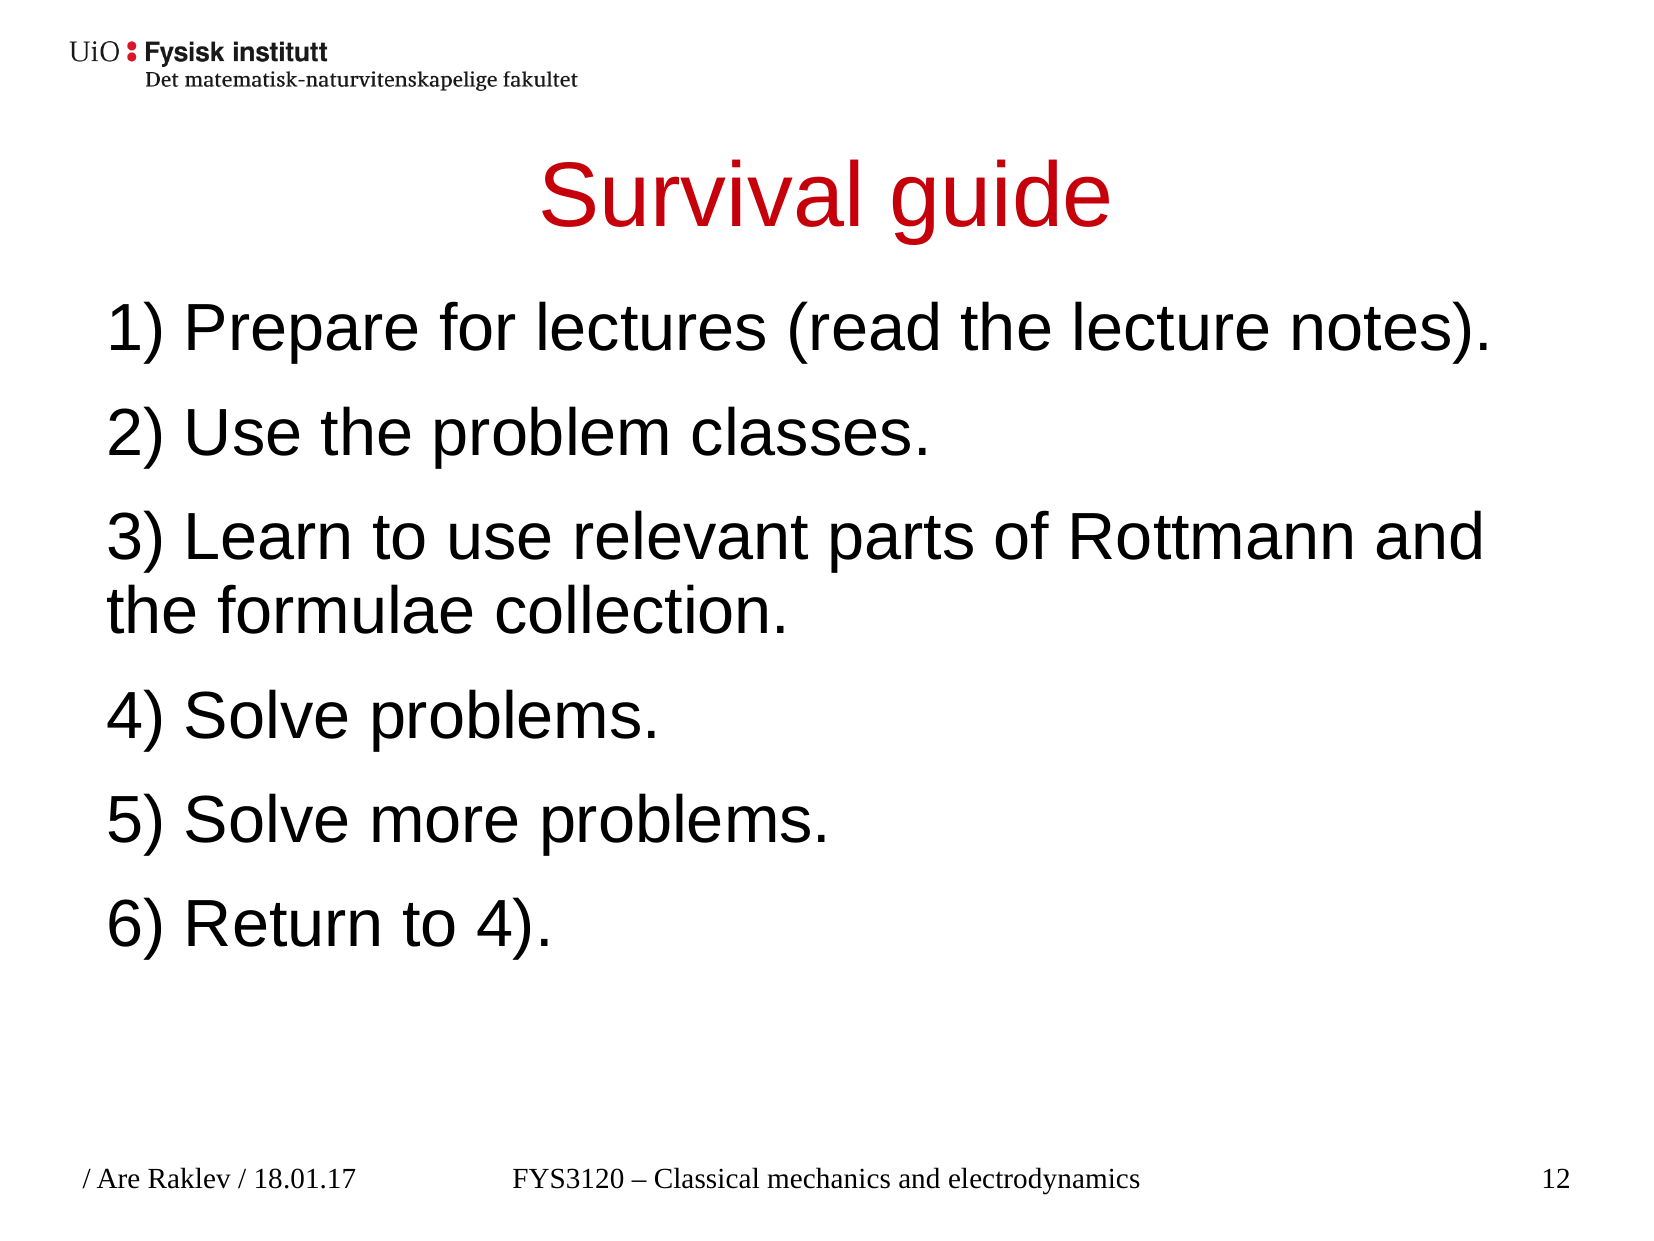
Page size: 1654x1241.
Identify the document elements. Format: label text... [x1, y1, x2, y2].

title Survival guide [82, 90, 1571, 298]
list Prepare for lectures (read the lecture notes). Use the problem classes. Learn to use relevant parts of Rottmann and the formulae collection. Solve problems. Solve more problems. Return to 4). [106, 290, 1595, 1094]
picture [68, 37, 581, 93]
